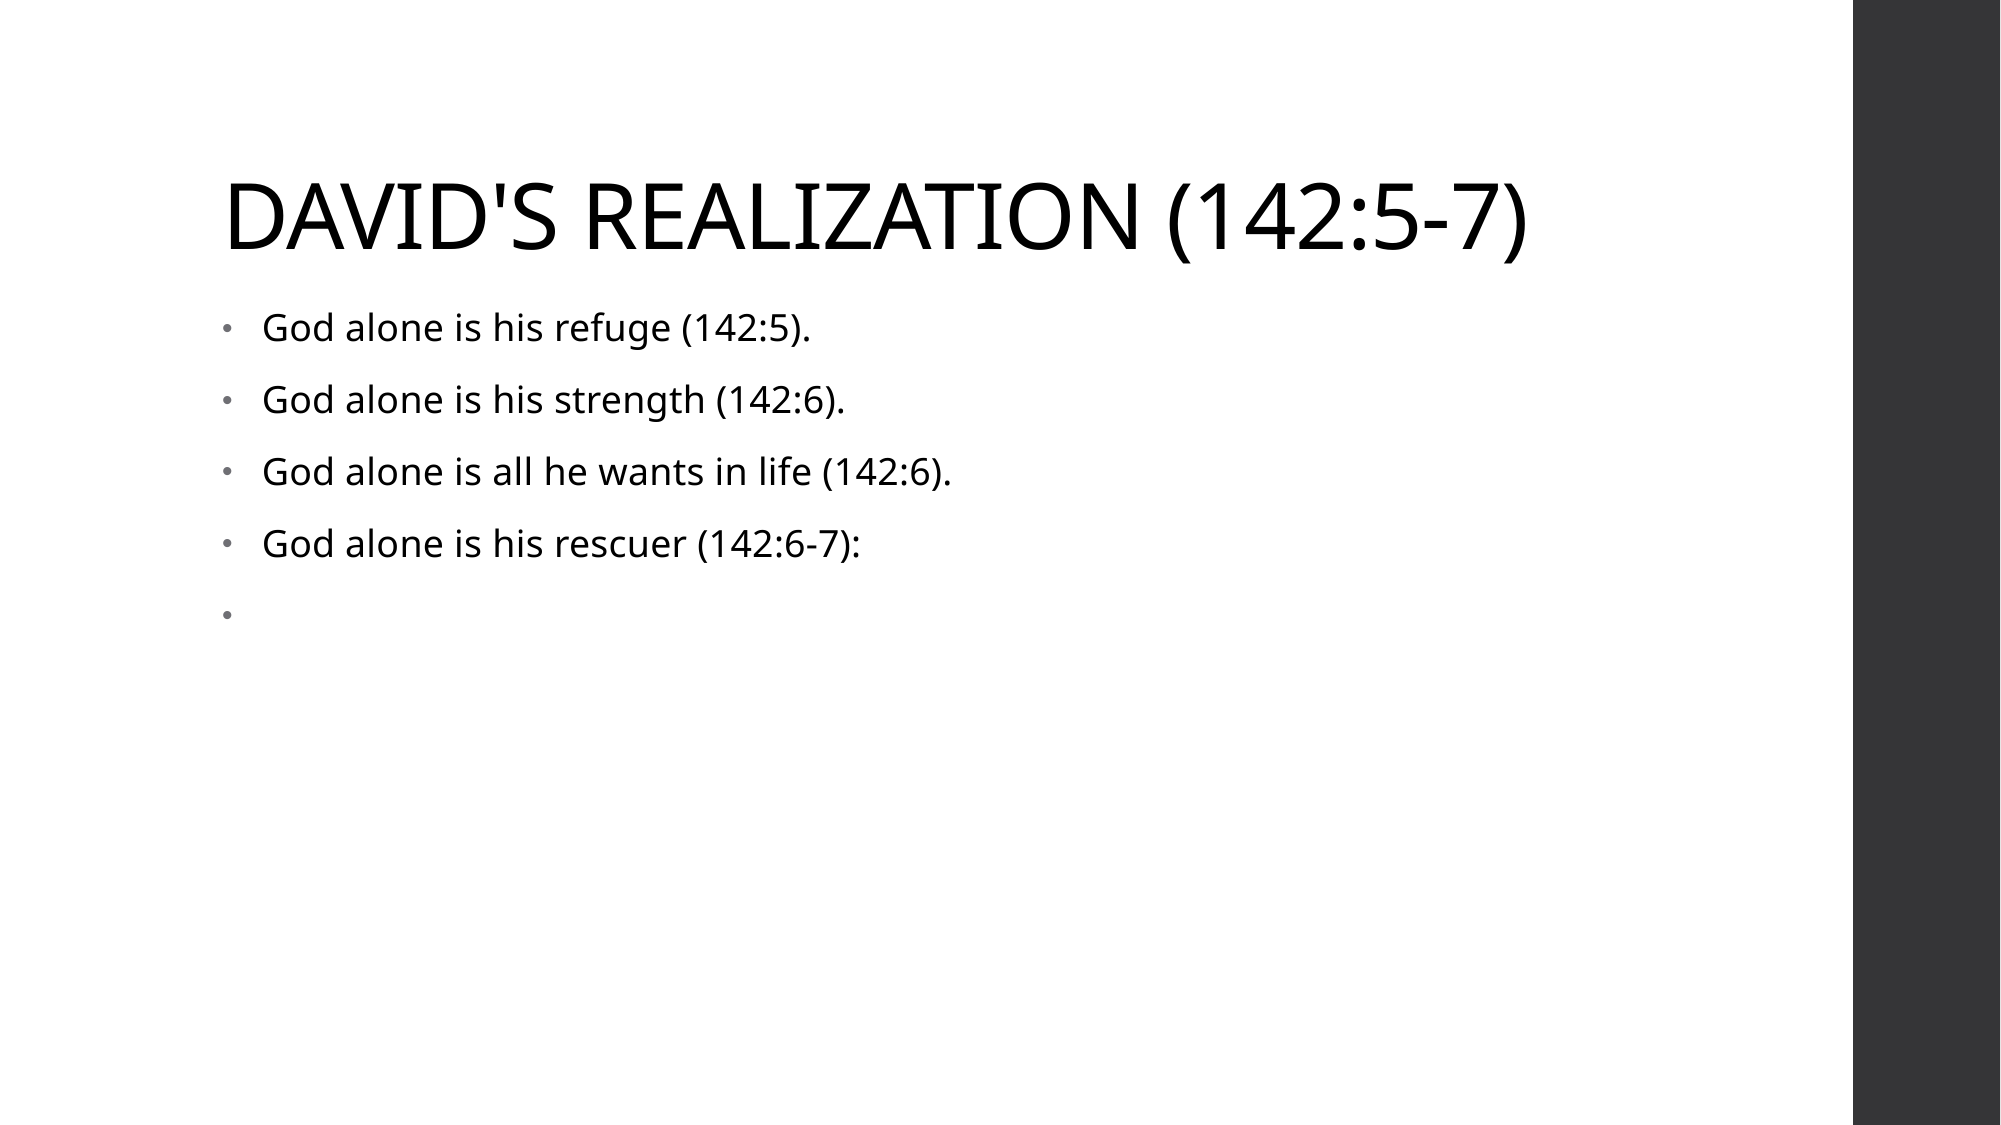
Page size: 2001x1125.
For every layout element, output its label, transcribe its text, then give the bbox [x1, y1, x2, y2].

list God alone is his refuge (142:5). God alone is his strength (142:6). God alone is all he wants in life (142:6). God alone is his rescuer (142:6-7): [206, 299, 1617, 1014]
title DAVID'S REALIZATION (142:5-7) [206, 60, 1797, 278]
